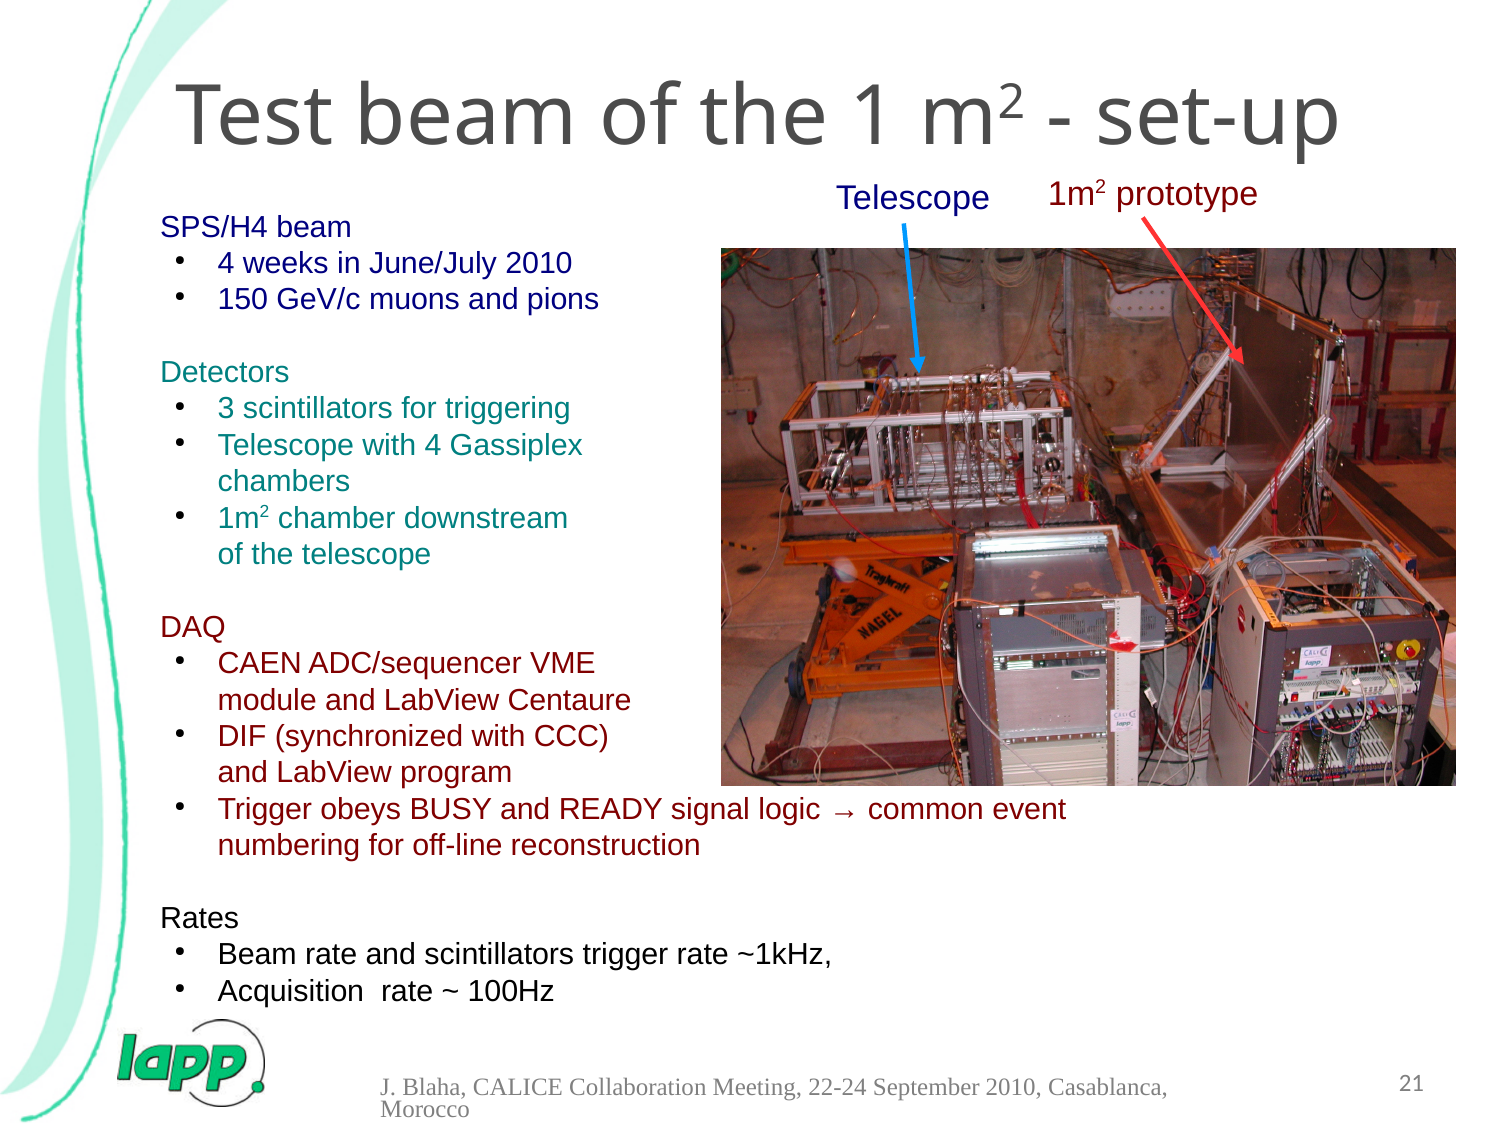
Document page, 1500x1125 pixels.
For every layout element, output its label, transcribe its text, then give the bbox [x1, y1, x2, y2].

title Test beam of the 1 m2 - set-up [32, 18, 1486, 208]
picture [0, 0, 311, 1125]
list SPS/H4 beam 4 weeks in June/July 2010 150 GeV/c muons and pions Detectors 3 scintillators for triggering Telescope with 4 Gassiplex chambers 1m2 chamber downstream of the telescope DAQ CAEN ADC/sequencer VME module and LabView Centaure DIF (synchronized with CCC) and LabView program Trigger obeys BUSY and READY signal logic → common event numbering for off-line reconstruction Rates Beam rate and scintillators trigger rate ~1kHz, Acquisition rate ~ 100Hz [160, 206, 1485, 1015]
text_box 1m2 prototype [1033, 163, 1274, 206]
